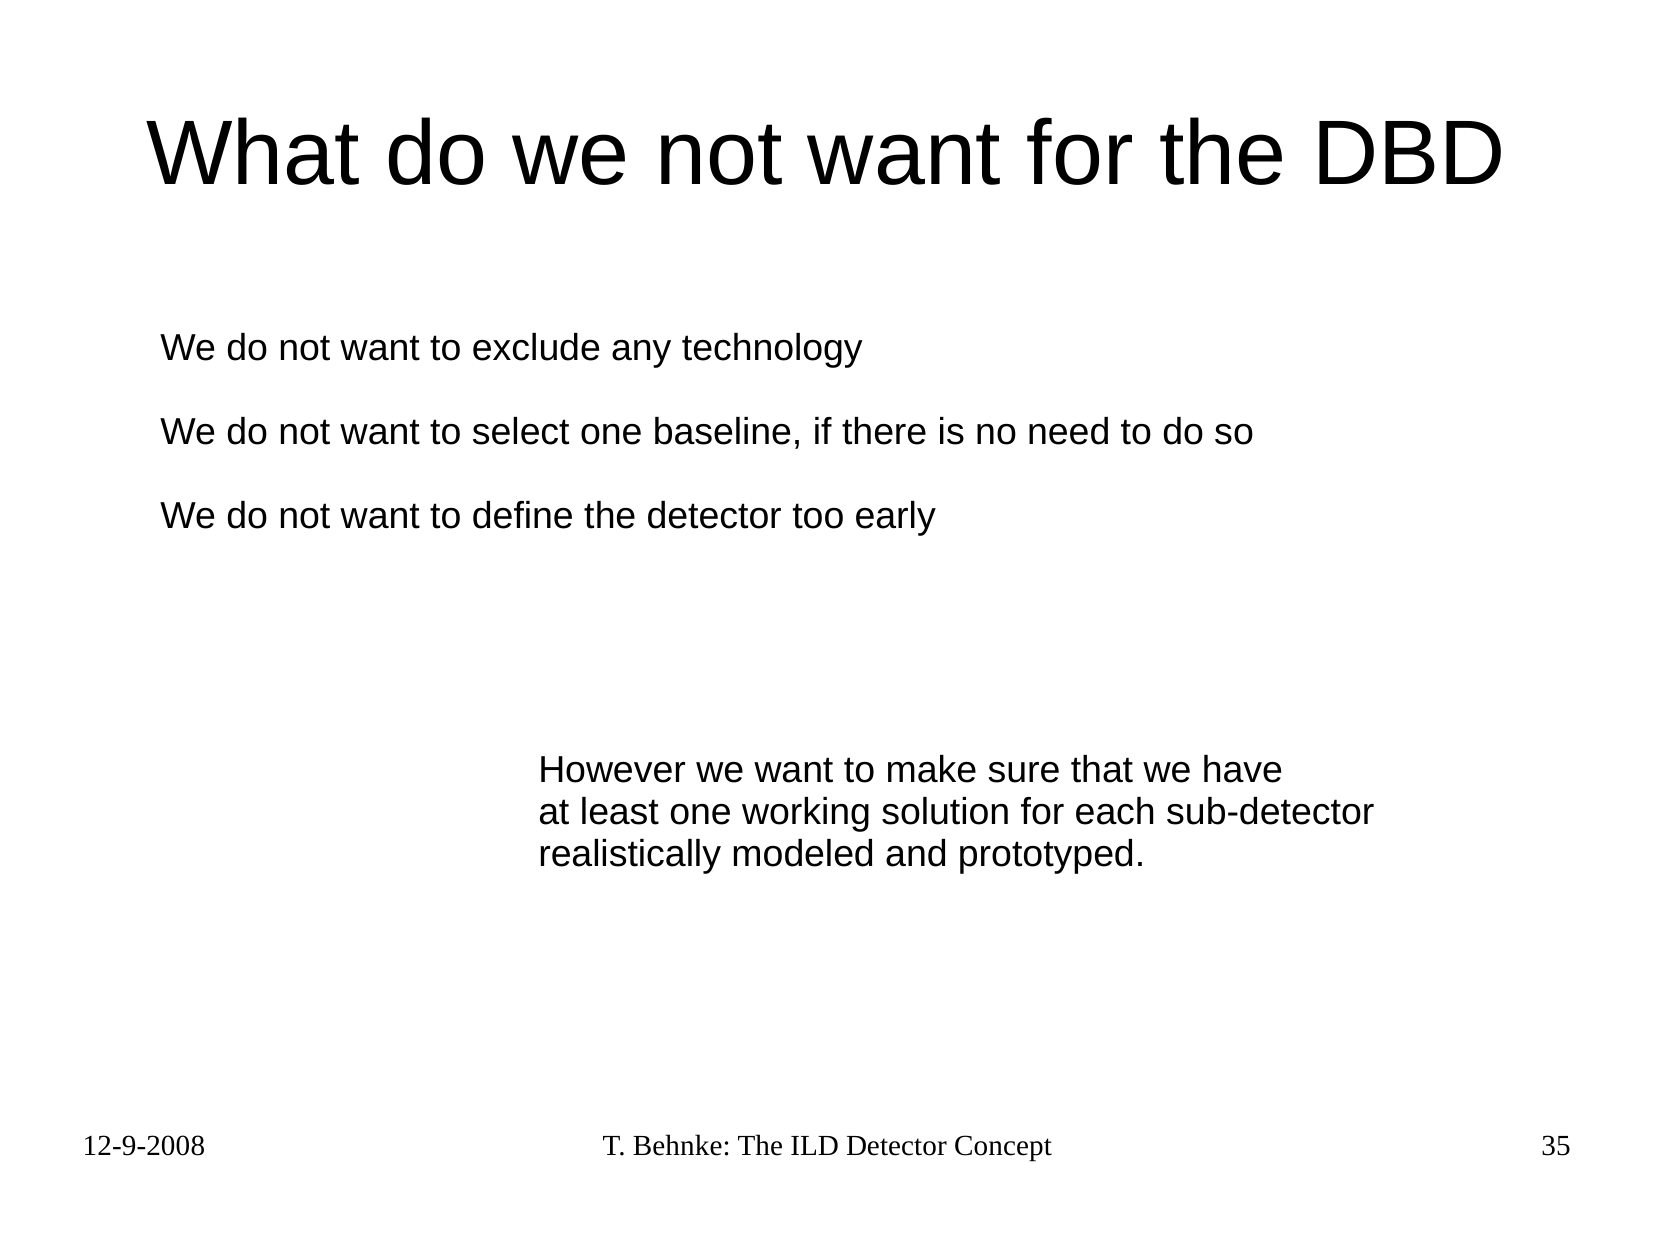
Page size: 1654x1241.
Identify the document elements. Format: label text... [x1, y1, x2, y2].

title What do we not want for the DBD [82, 49, 1571, 257]
text_box We do not want to exclude any technology We do not want to select one baseline, if there is no need to do so We do not want to define the detector too early [145, 318, 1269, 544]
text_box However we want to make sure that we have at least one working solution for each sub-detector realistically modeled and prototyped. [523, 741, 1389, 883]
